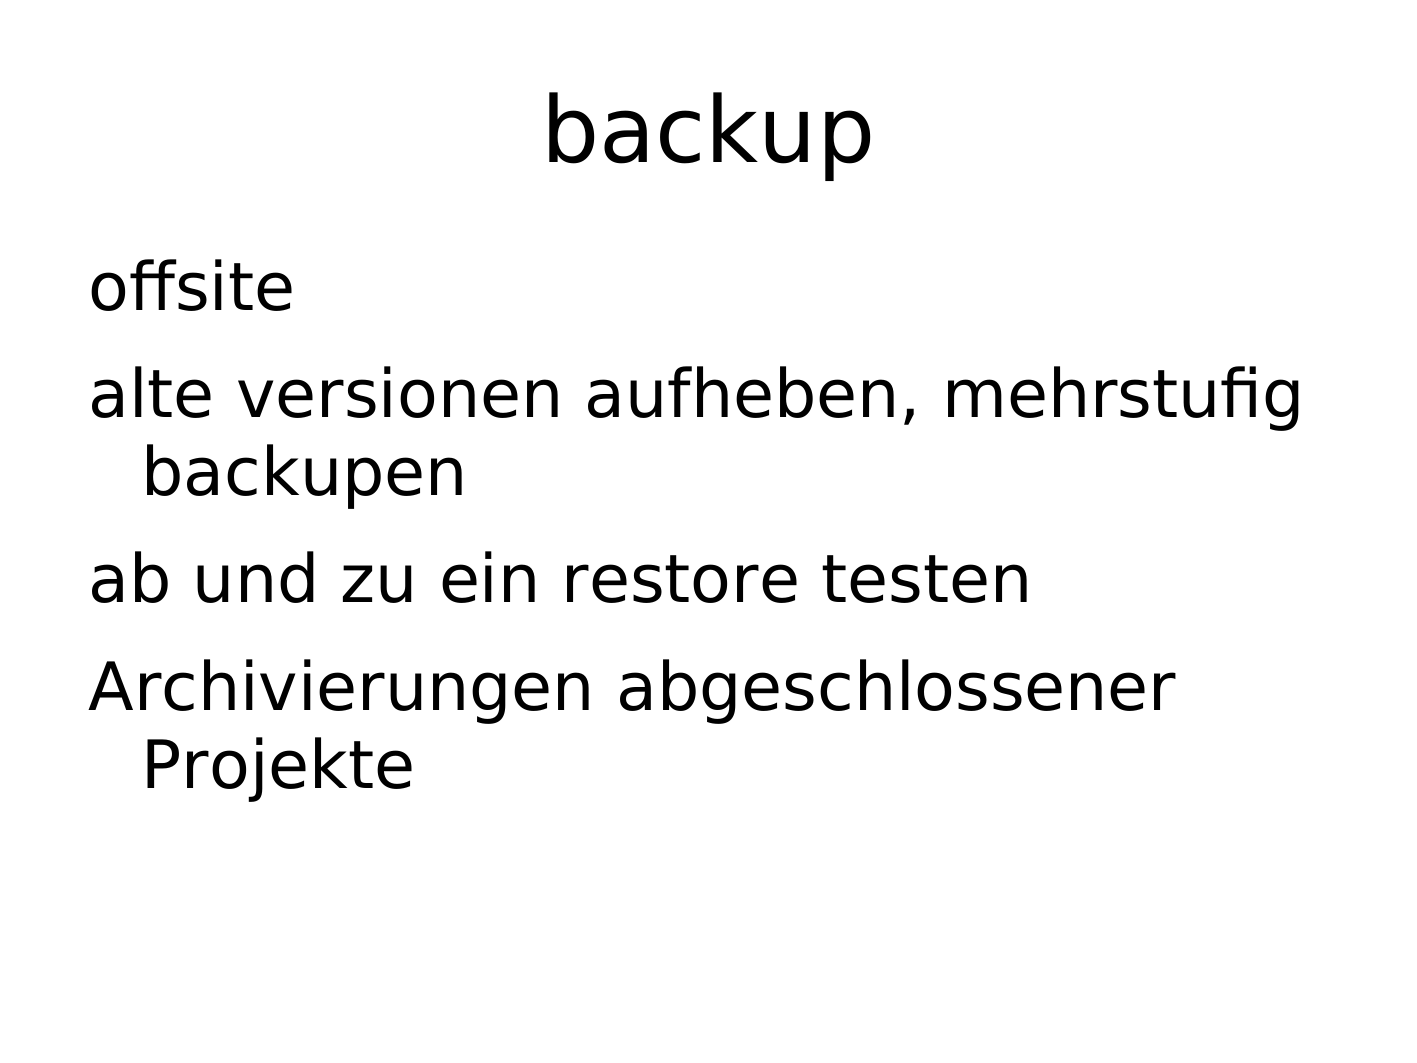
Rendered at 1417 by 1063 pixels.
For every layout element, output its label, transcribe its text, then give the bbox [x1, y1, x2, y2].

title backup [70, 49, 1346, 213]
list offsite alte versionen aufheben, mehrstufig backupen ab und zu ein restore testen Archivierungen abgeschlossener Projekte [70, 248, 1346, 936]
